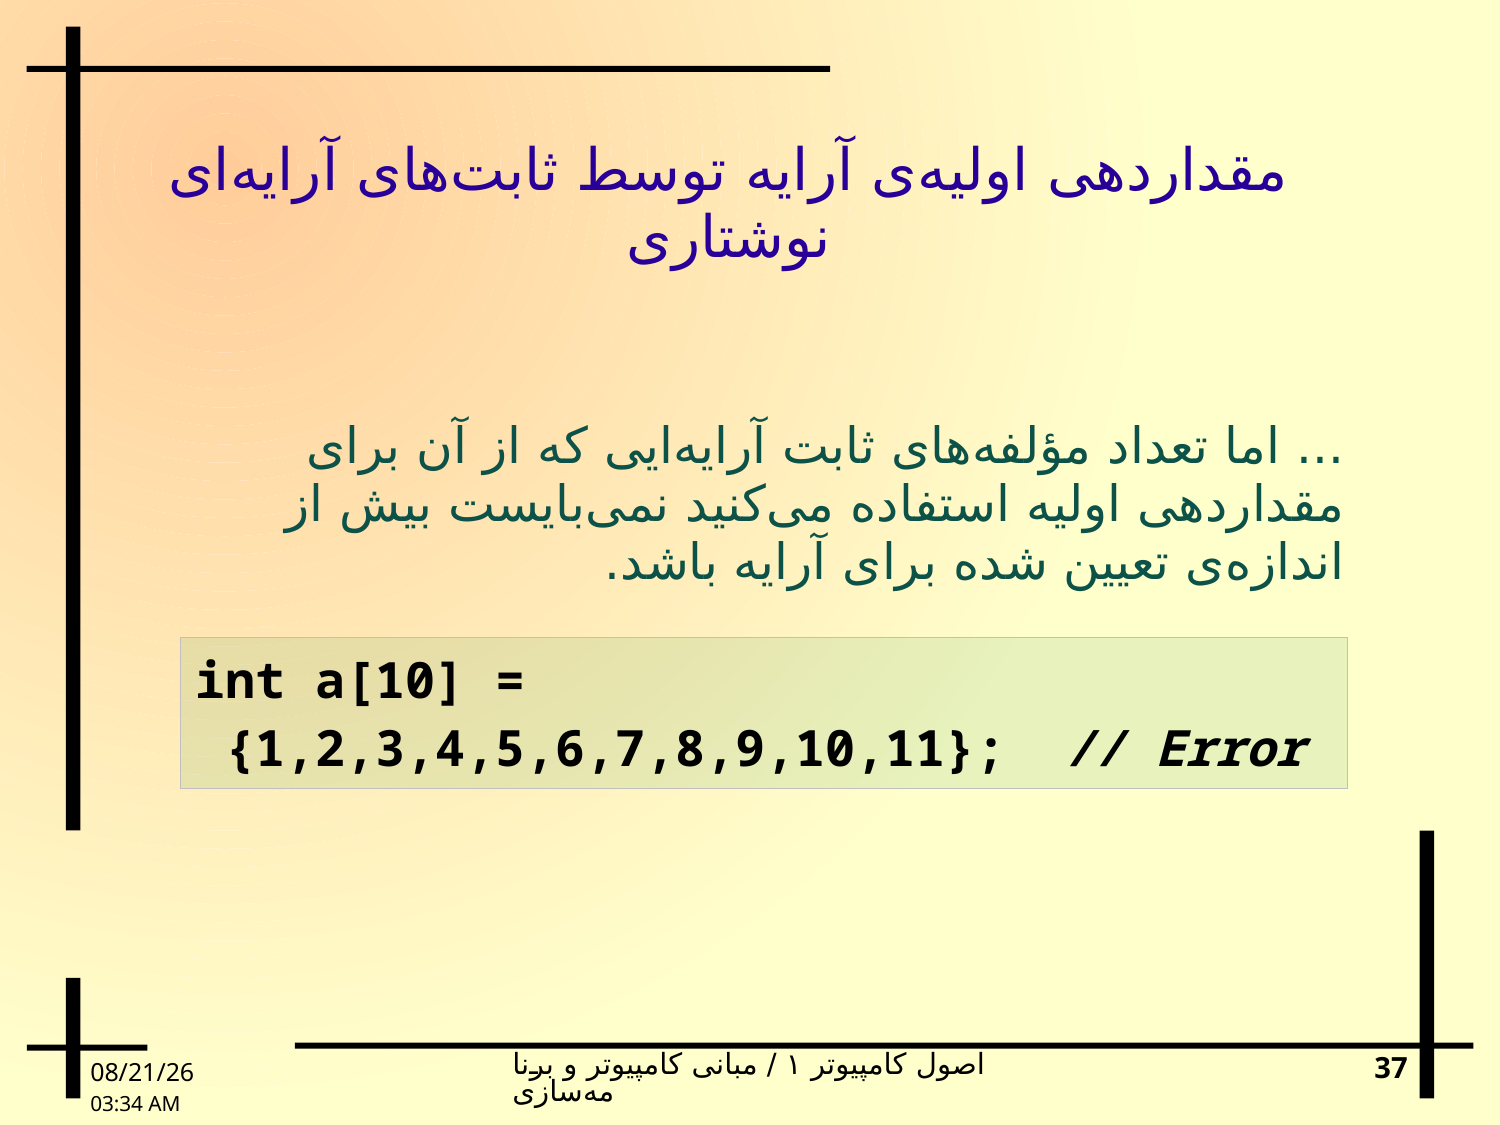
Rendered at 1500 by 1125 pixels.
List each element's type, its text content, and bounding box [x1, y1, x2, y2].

title مقداردهی اولیه‌ی آرایه توسط ثابت‌های آرایه‌ای نوشتاری [113, 144, 1344, 264]
list ... اما تعداد مؤلفه‌های ثابت آرایه‌ایی که از آن برای مقداردهی اولیه استفاده می‌کنید نمی‌بایست بیش از اندازه‌ی تعیین شده برای آرایه باشد. [147, 416, 1398, 574]
text_box int a[10] = {1,2,3,4,5,6,7,8,9,10,11}; // Error [180, 637, 1348, 767]
